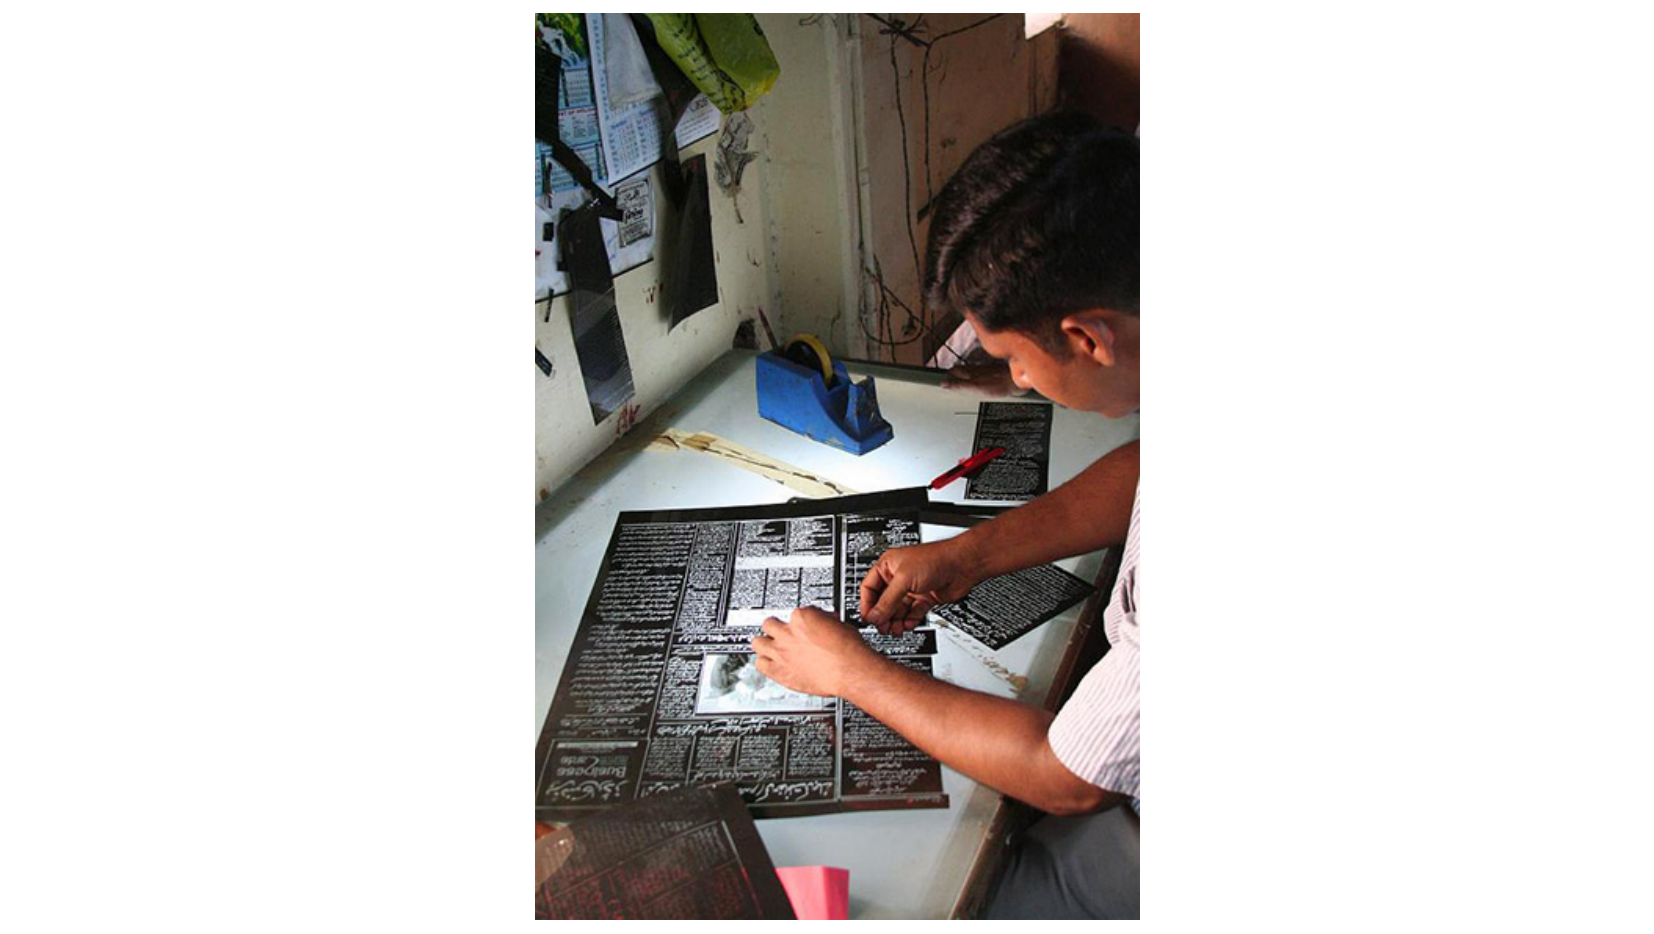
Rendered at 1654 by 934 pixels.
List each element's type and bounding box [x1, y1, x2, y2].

picture [535, 13, 1140, 920]
